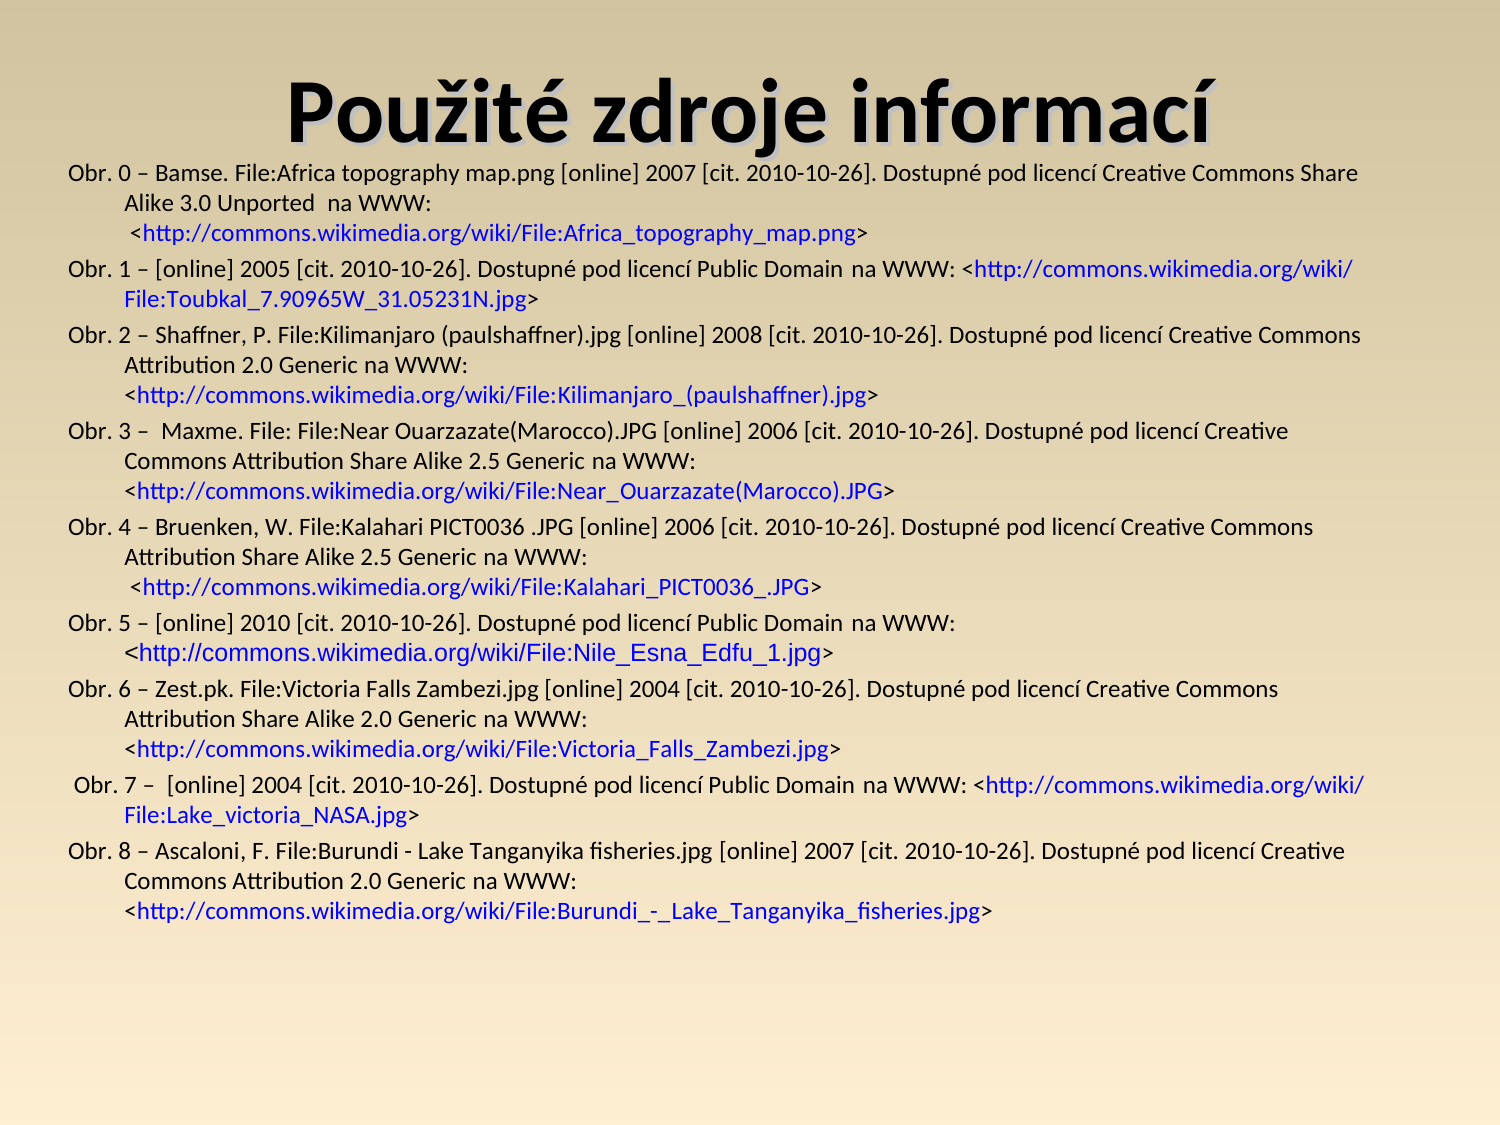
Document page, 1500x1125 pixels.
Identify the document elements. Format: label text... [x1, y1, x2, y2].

title Použité zdroje informací [75, 35, 1426, 176]
list Obr. 0 – Bamse. File:Africa topography map.png [online] 2007 [cit. 2010-10-26]. Dostupné pod licencí Creative Commons Share Alike 3.0 Unported na WWW: <http://commons.wikimedia.org/wiki/File:Africa_topography_map.png> Obr. 1 – [online] 2005 [cit. 2010-10-26]. Dostupné pod licencí Public Domain na WWW: <http://commons.wikimedia.org/wiki/File:Toubkal_7.90965W_31.05231N.jpg> Obr. 2 – Shaffner, P. File:Kilimanjaro (paulshaffner).jpg [online] 2008 [cit. 2010-10-26]. Dostupné pod licencí Creative Commons Attribution 2.0 Generic na WWW: <http://commons.wikimedia.org/wiki/File:Kilimanjaro_(paulshaffner).jpg> Obr. 3 – Maxme. File: File:Near Ouarzazate(Marocco).JPG [online] 2006 [cit. 2010-10-26]. Dostupné pod licencí Creative Commons Attribution Share Alike 2.5 Generic na WWW: <http://commons.wikimedia.org/wiki/File:Near_Ouarzazate(Marocco).JPG> Obr. 4 – Bruenken, W. File:Kalahari PICT0036 .JPG [online] 2006 [cit. 2010-10-26]. Dostupné pod licencí Creative Commons Attribution Share Alike 2.5 Generic na WWW: <http://commons.wikimedia.org/wiki/File:Kalahari_PICT0036_.JPG> Obr. 5 – [online] 2010 [cit. 2010-10-26]. Dostupné pod licencí Public Domain na WWW: <http://commons.wikimedia.org/wiki/File:Nile_Esna_Edfu_1.jpg> Obr. 6 – Zest.pk. File:Victoria Falls Zambezi.jpg [online] 2004 [cit. 2010-10-26]. Dostupné pod licencí Creative Commons Attribution Share Alike 2.0 Generic na WWW: <http://commons.wikimedia.org/wiki/File:Victoria_Falls_Zambezi.jpg> Obr. 7 – [online] 2004 [cit. 2010-10-26]. Dostupné pod licencí Public Domain na WWW: <http://commons.wikimedia.org/wiki/File:Lake_victoria_NASA.jpg> Obr. 8 – Ascaloni, F. File:Burundi - Lake Tanganyika fisheries.jpg [online] 2007 [cit. 2010-10-26]. Dostupné pod licencí Creative Commons Attribution 2.0 Generic na WWW: <http://commons.wikimedia.org/wiki/File:Burundi_-_Lake_Tanganyika_fisheries.jpg> [53, 148, 1400, 953]
